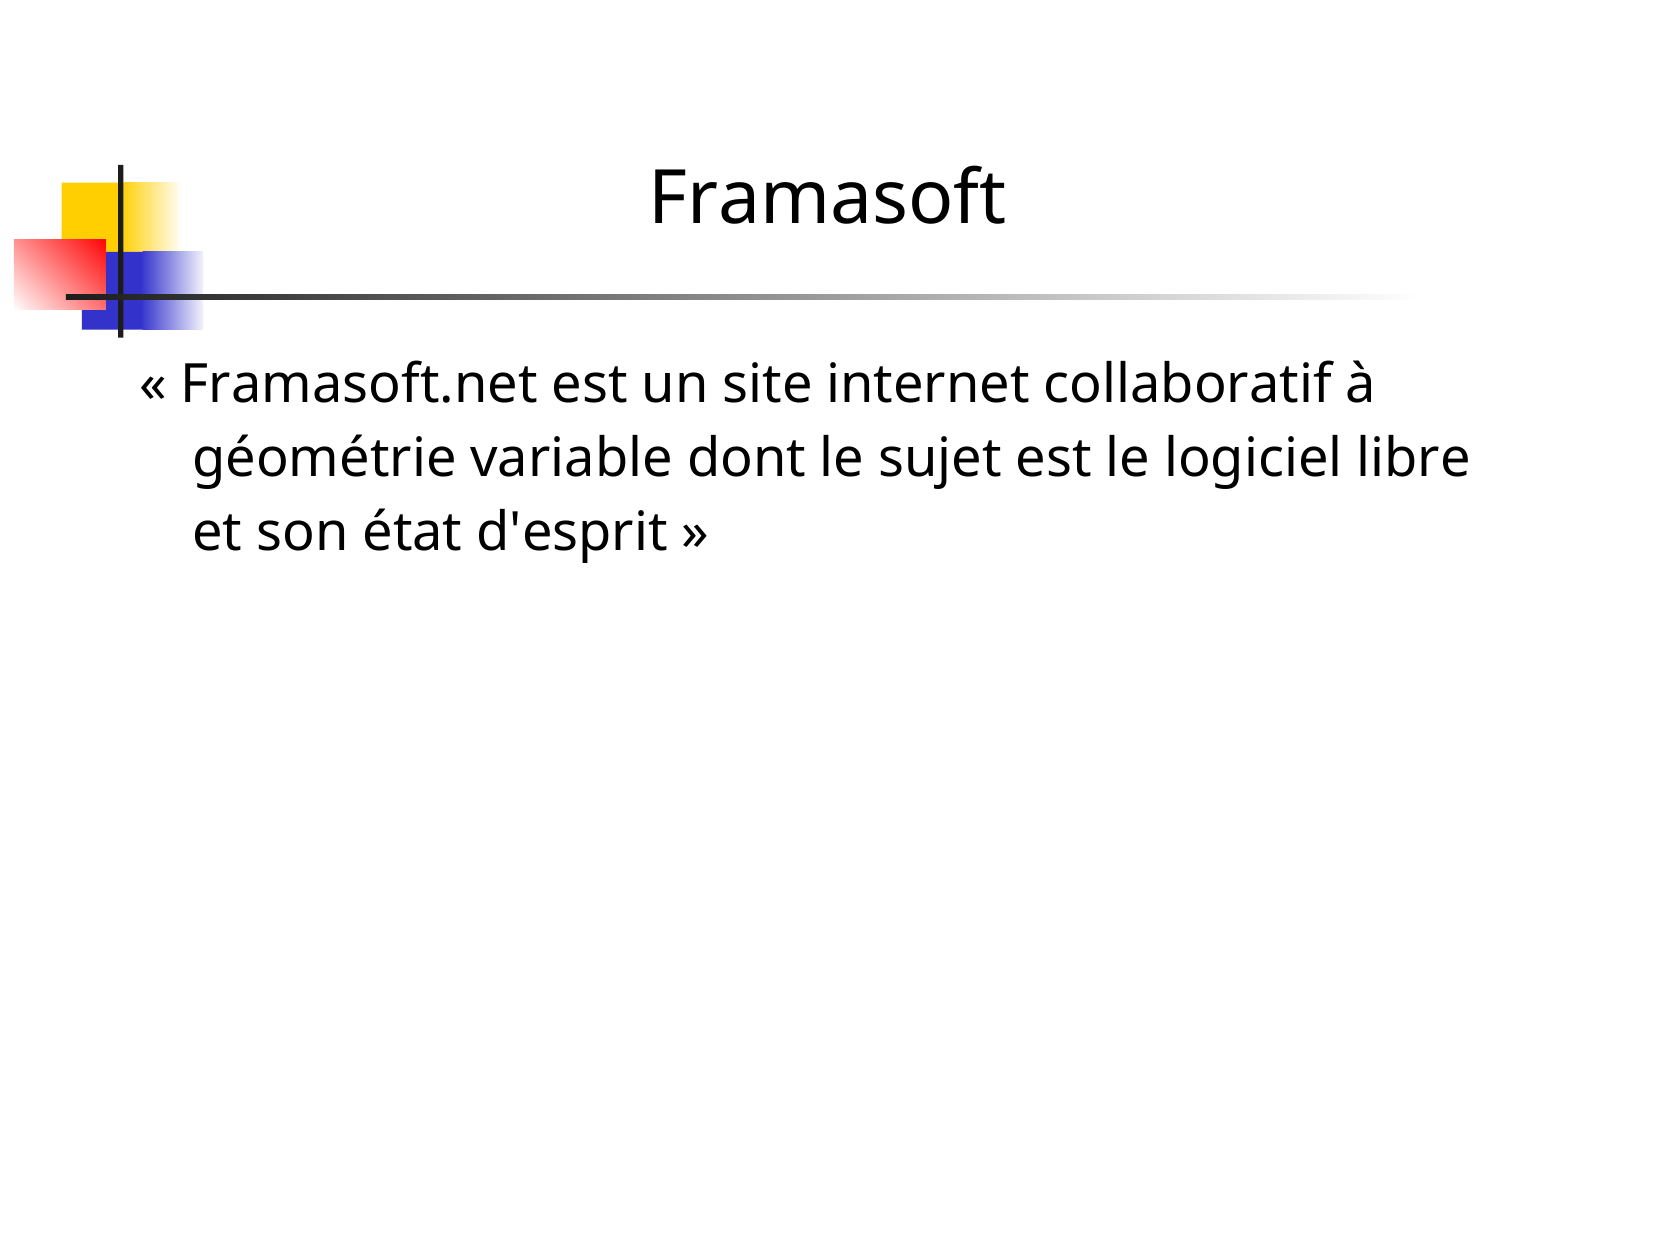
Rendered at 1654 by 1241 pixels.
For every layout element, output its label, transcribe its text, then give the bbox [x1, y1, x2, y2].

title Framasoft [121, 91, 1534, 299]
list « Framasoft.net est un site internet collaboratif à géométrie variable dont le sujet est le logiciel libre et son état d'esprit » [121, 344, 1534, 1127]
